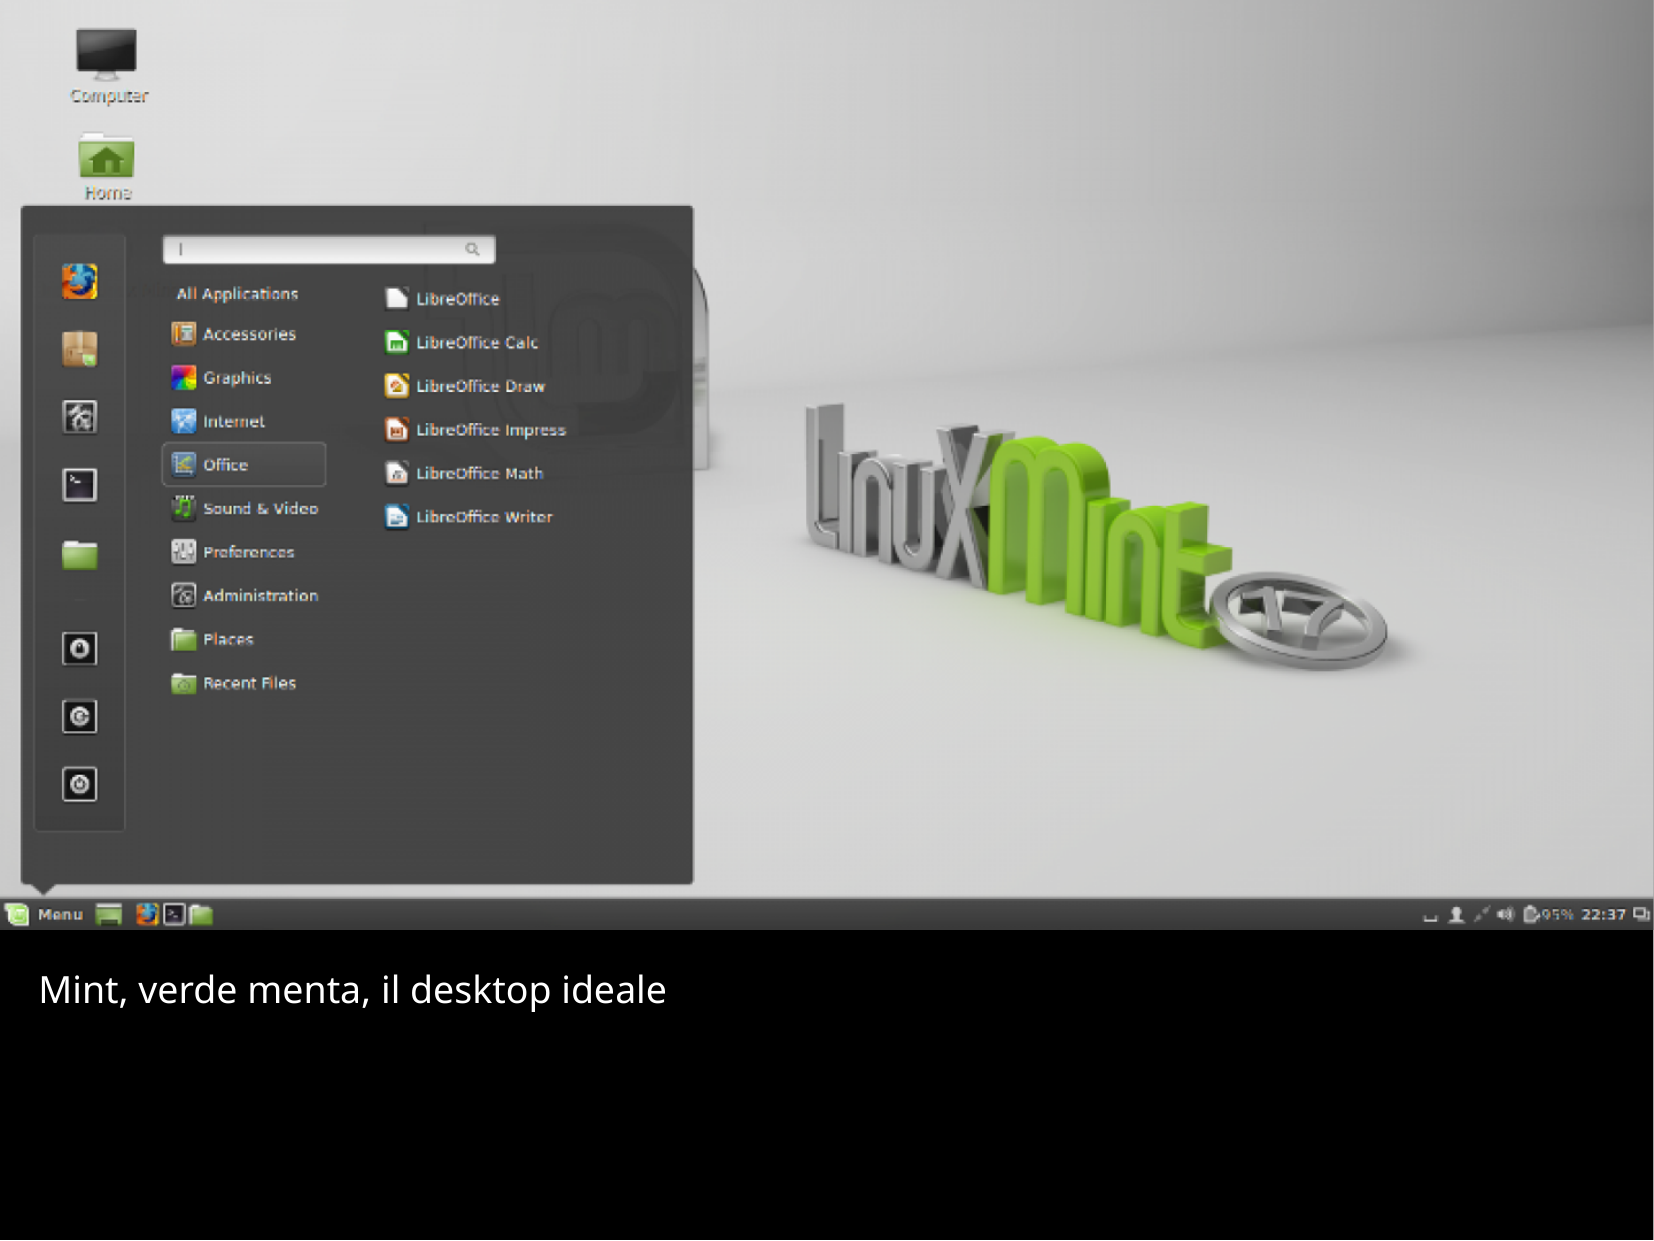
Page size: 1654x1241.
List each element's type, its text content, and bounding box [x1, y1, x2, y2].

picture [0, 0, 1654, 931]
text_box Mint, verde menta, il desktop ideale [23, 956, 1619, 1014]
